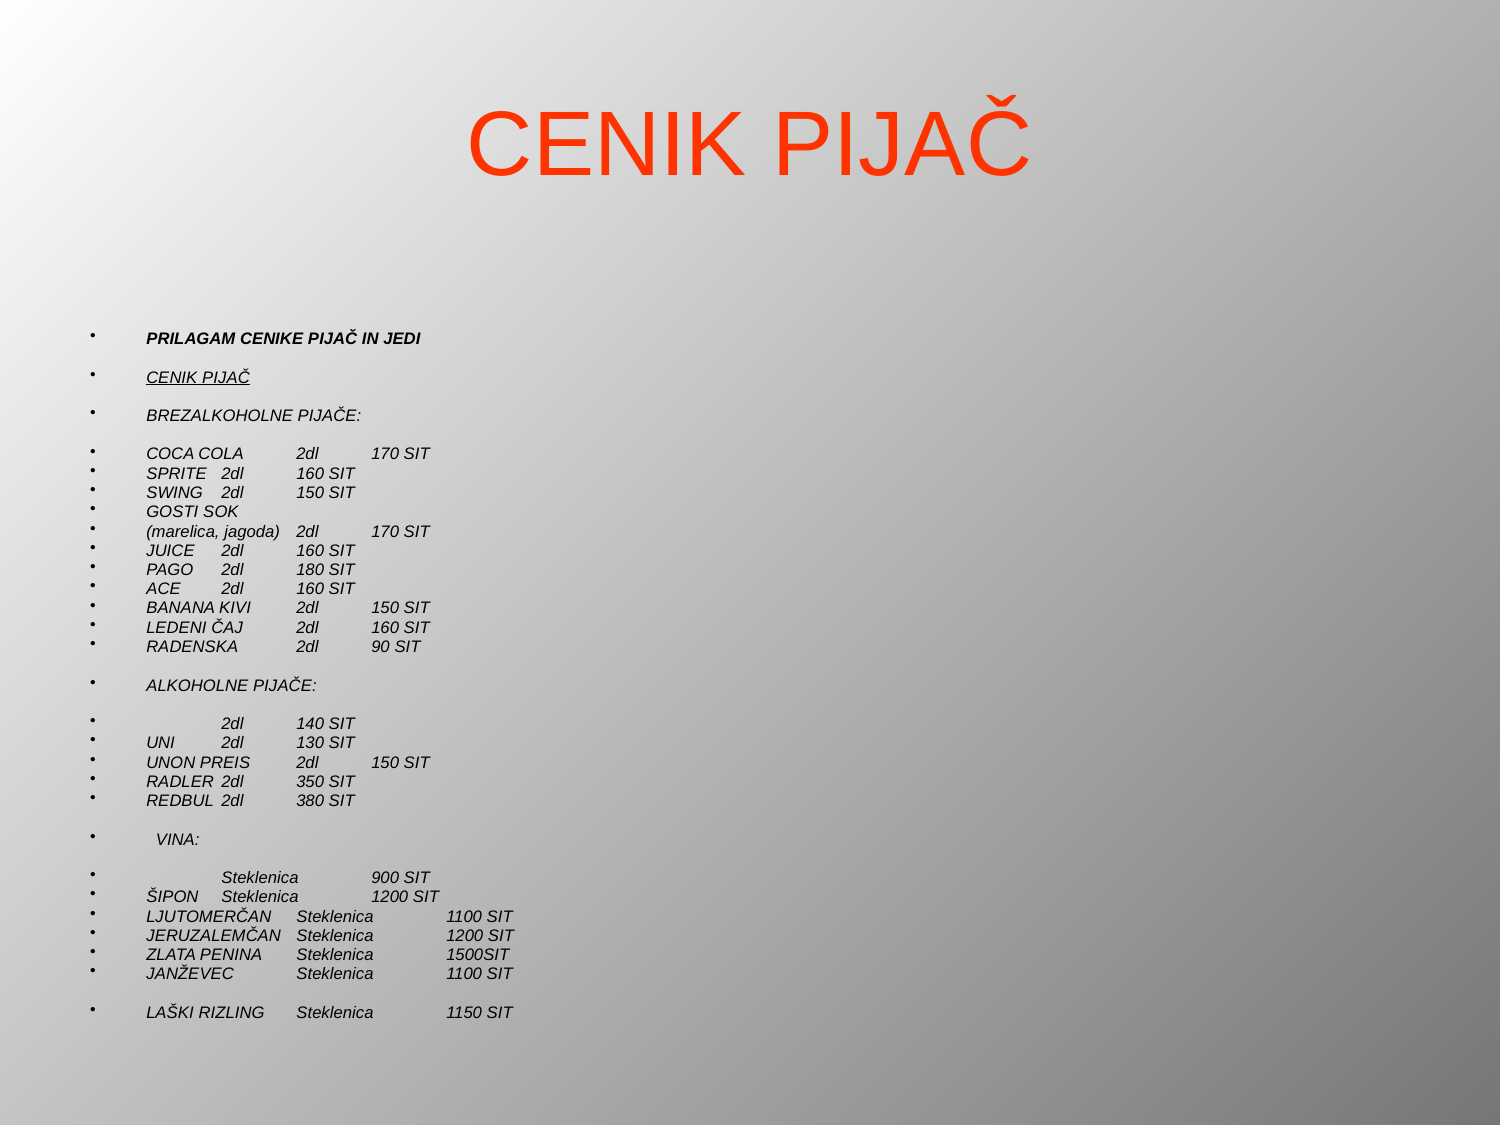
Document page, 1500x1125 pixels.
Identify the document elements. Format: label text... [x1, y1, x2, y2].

list PRILAGAM CENIKE PIJAČ IN JEDI CENIK PIJAČ BREZALKOHOLNE PIJAČE: COCA COLA 2dl 170 SIT SPRITE 2dl 160 SIT SWING 2dl 150 SIT GOSTI SOK (marelica, jagoda) 2dl 170 SIT JUICE 2dl 160 SIT PAGO 2dl 180 SIT ACE 2dl 160 SIT BANANA KIVI 2dl 150 SIT LEDENI ČAJ 2dl 160 SIT RADENSKA 2dl 90 SIT ALKOHOLNE PIJAČE: 2dl 140 SIT UNI 2dl 130 SIT UNON PREIS 2dl 150 SIT RADLER 2dl 350 SIT REDBUL 2dl 380 SIT VINA: Steklenica 900 SIT ŠIPON Steklenica 1200 SIT LJUTOMERČAN Steklenica 1100 SIT JERUZALEMČAN Steklenica 1200 SIT ZLATA PENINA Steklenica 1500SIT JANŽEVEC Steklenica 1100 SIT LAŠKI RIZLING Steklenica 1150 SIT [75, 262, 1425, 1005]
title CENIK PIJAČ [75, 45, 1425, 233]
